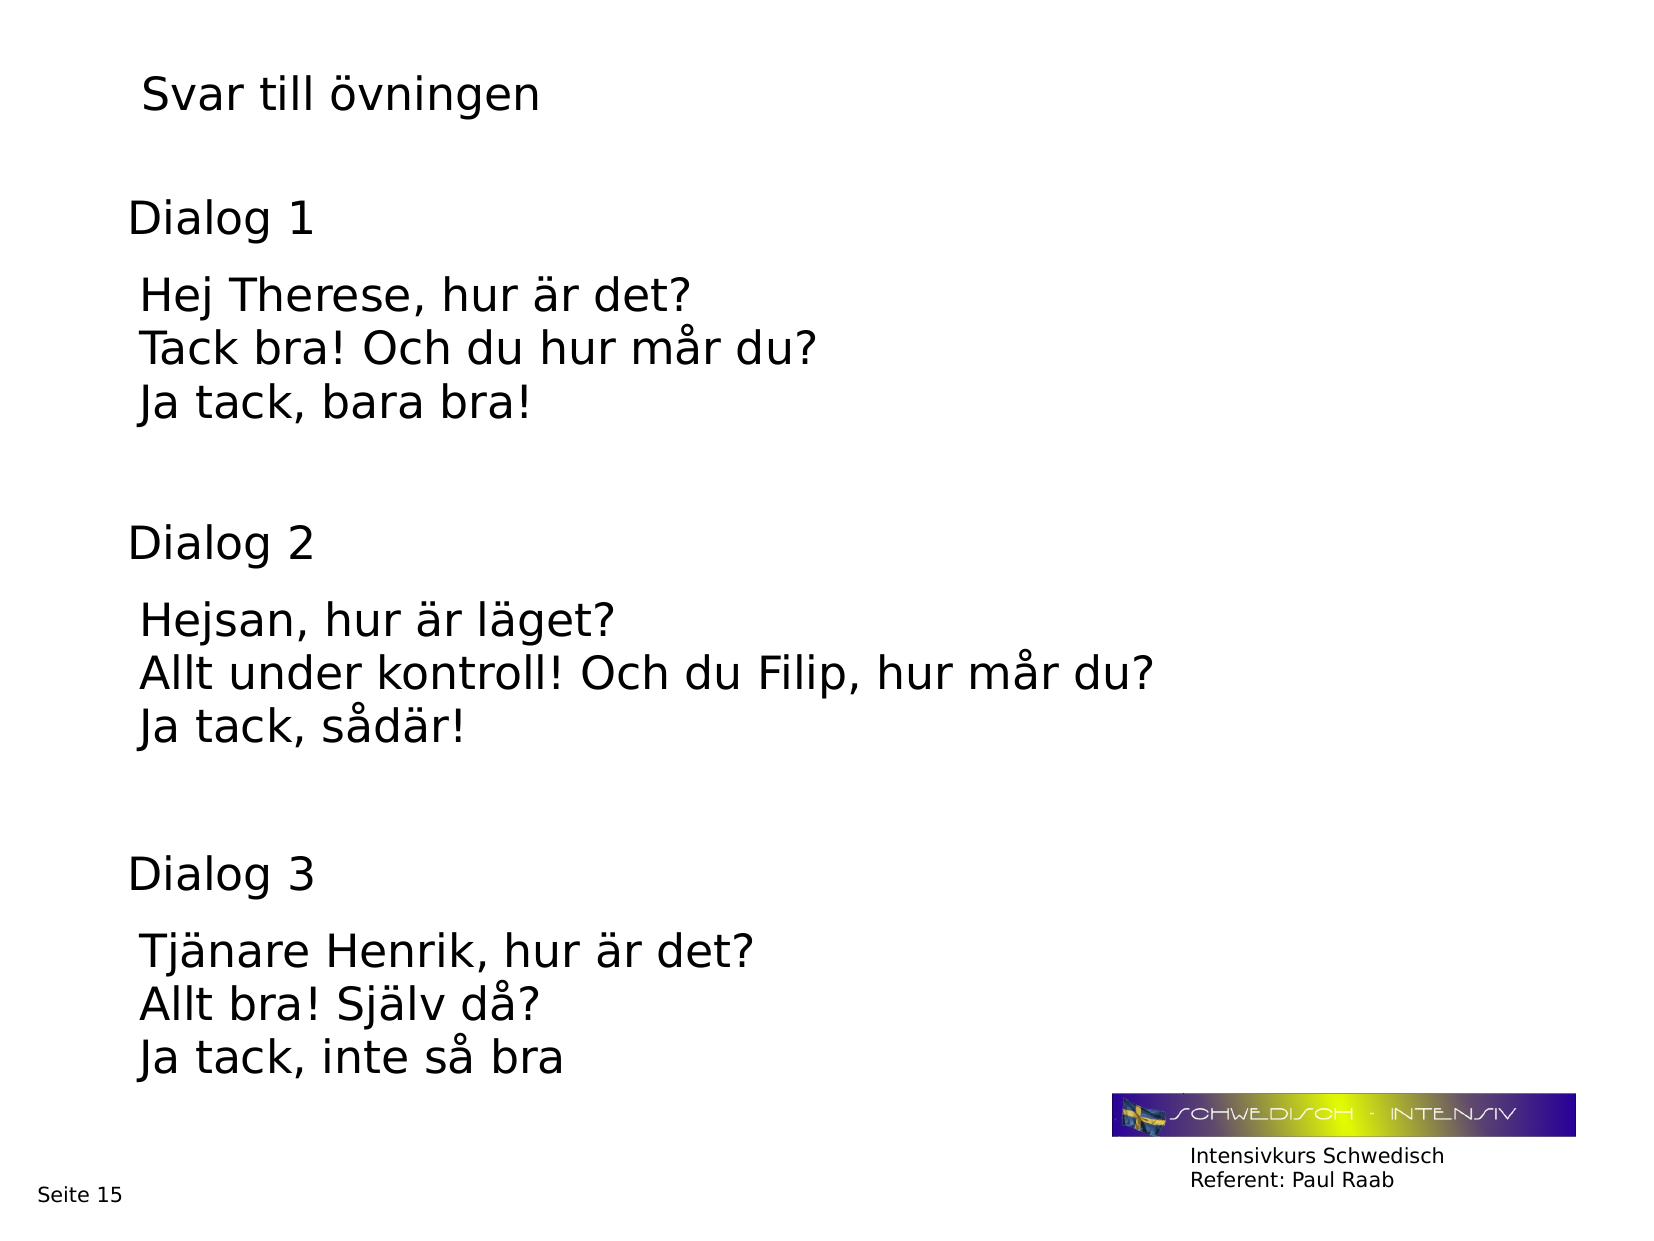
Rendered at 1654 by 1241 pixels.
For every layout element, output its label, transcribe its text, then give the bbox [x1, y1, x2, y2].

text_box Dialog 1 [112, 184, 788, 253]
text_box Tjänare Henrik, hur är det? Allt bra! Själv då? Ja tack, inte så bra [124, 917, 1238, 1092]
text_box Hej Therese, hur är det? Tack bra! Och du hur mår du? Ja tack, bara bra! [124, 261, 938, 437]
text_box Dialog 3 [112, 840, 788, 909]
text_box Hejsan, hur är läget? Allt under kontroll! Och du Filip, hur mår du? Ja tack, sådär! [124, 586, 1238, 762]
text_box Svar till övningen [112, 60, 713, 130]
text_box Dialog 2 [112, 509, 788, 578]
picture [1112, 1093, 1576, 1137]
